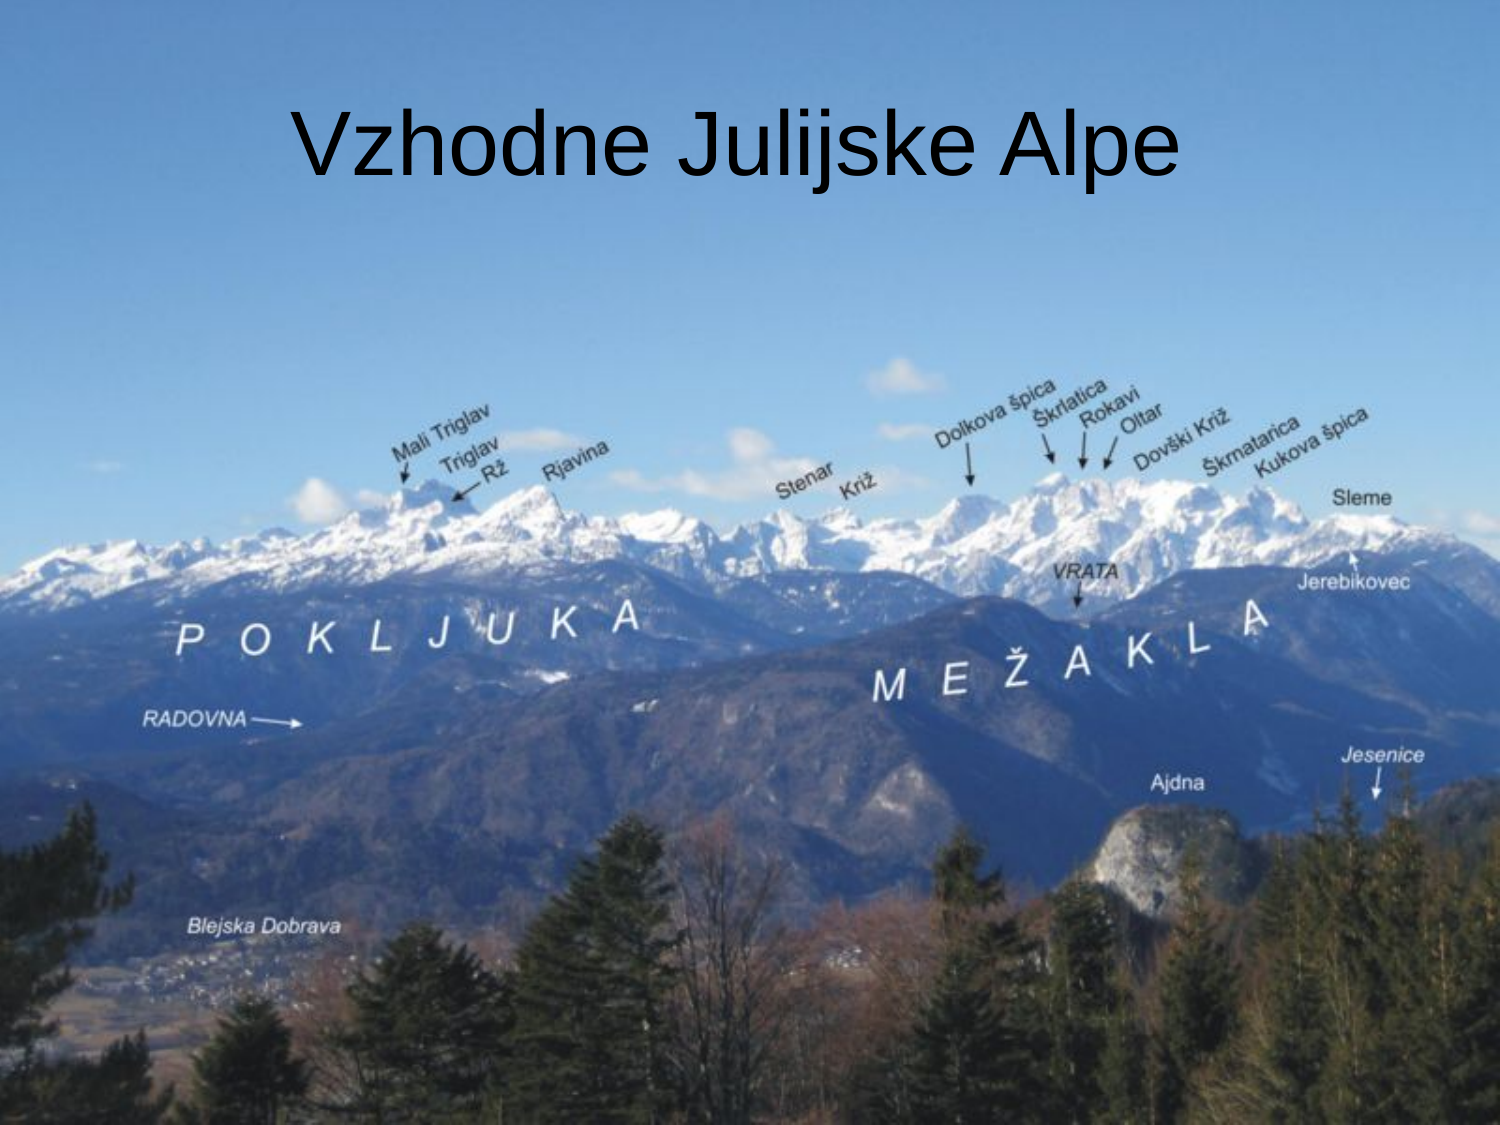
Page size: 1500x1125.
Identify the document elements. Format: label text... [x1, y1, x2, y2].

title Vzhodne Julijske Alpe [75, 45, 1425, 233]
picture [0, 0, 1500, 1125]
